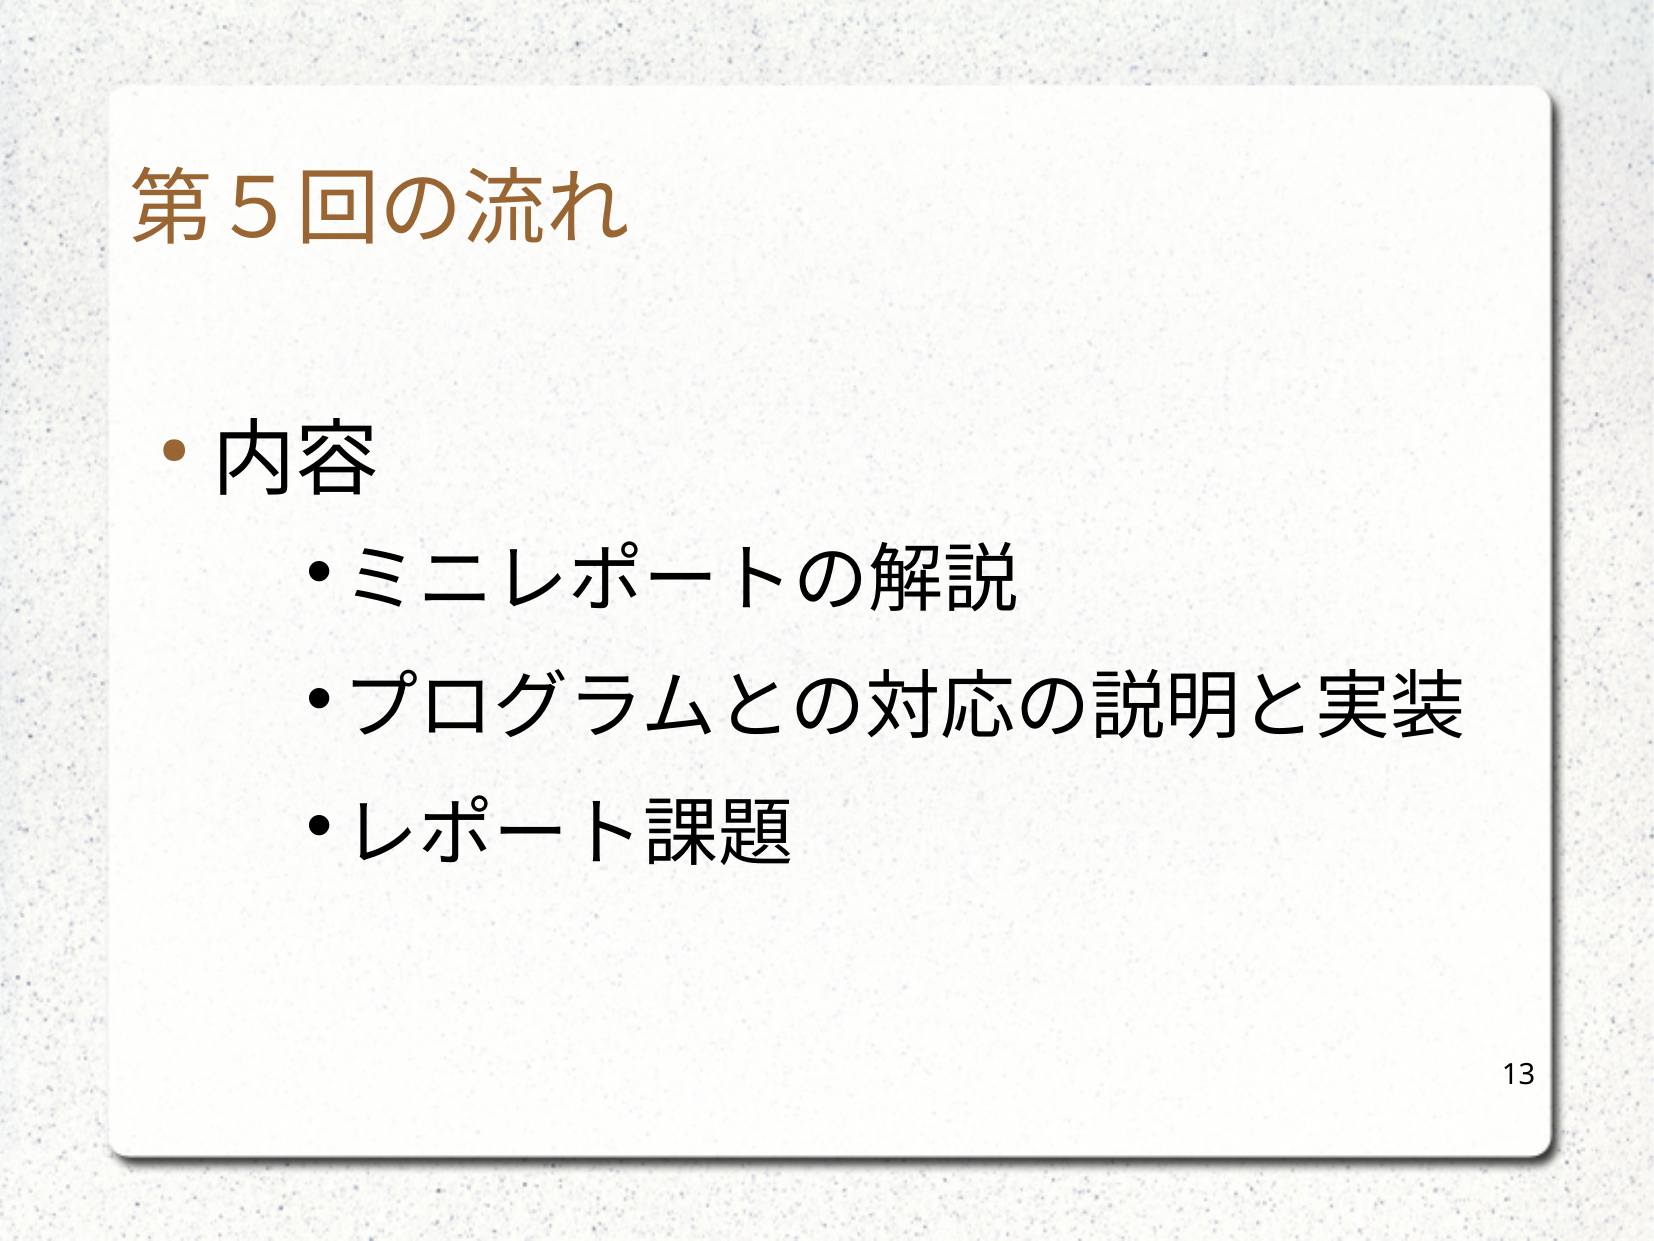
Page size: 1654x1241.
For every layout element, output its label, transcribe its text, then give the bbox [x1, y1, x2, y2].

title 第５回の流れ [129, 94, 1619, 302]
text_box ミニレポートの解説 プログラムとの対応の説明と実装 レポート課題 [290, 519, 1501, 1203]
picture [0, 0, 1654, 1241]
list 内容 [141, 392, 1501, 721]
